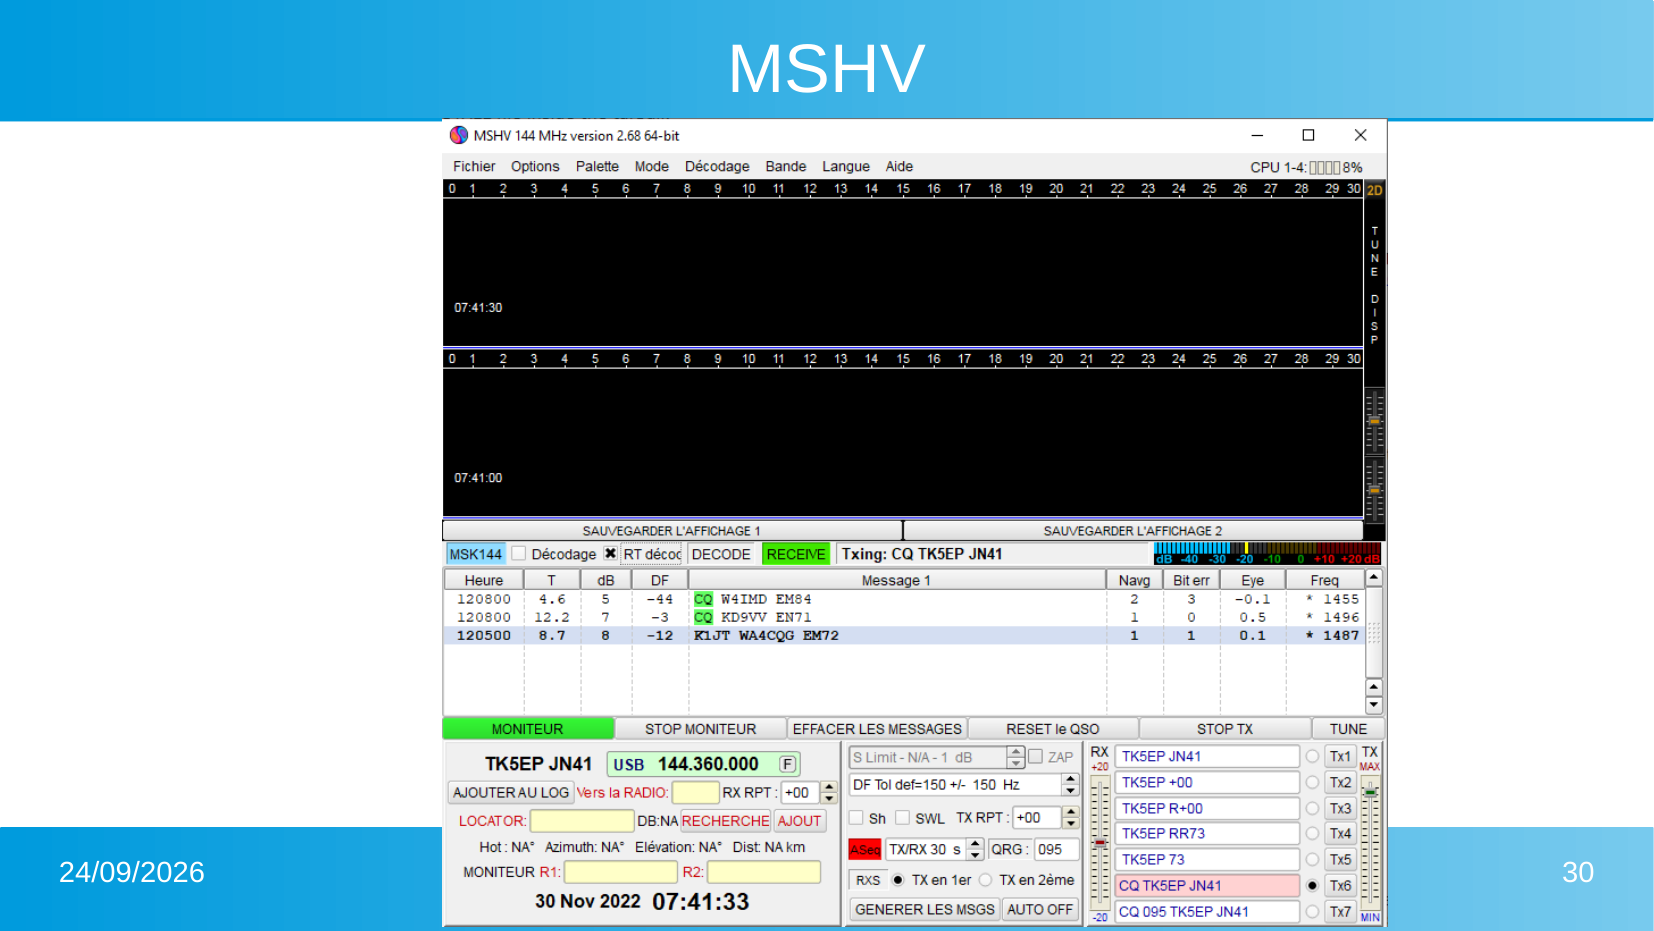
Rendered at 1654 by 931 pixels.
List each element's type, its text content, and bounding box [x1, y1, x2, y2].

picture [442, 118, 1388, 927]
title MSHV [59, 29, 1595, 108]
